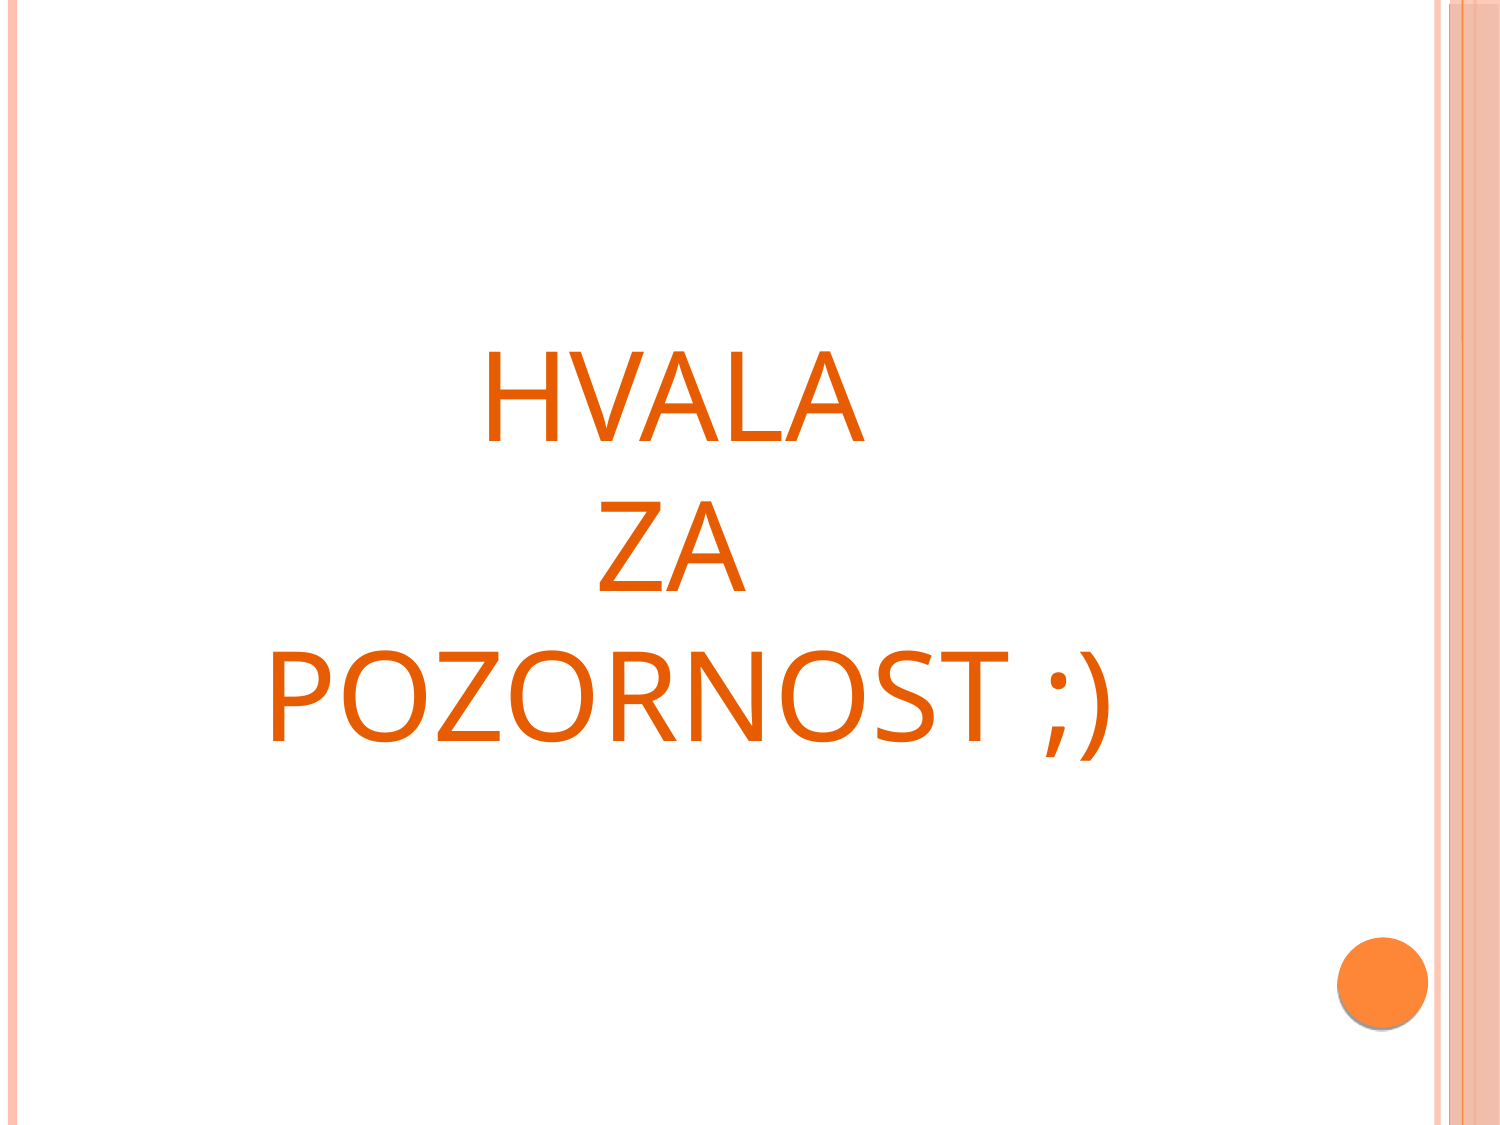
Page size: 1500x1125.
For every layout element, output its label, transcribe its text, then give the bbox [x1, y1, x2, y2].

title HVALA ZA POZORNOST ;) [75, 210, 1300, 774]
